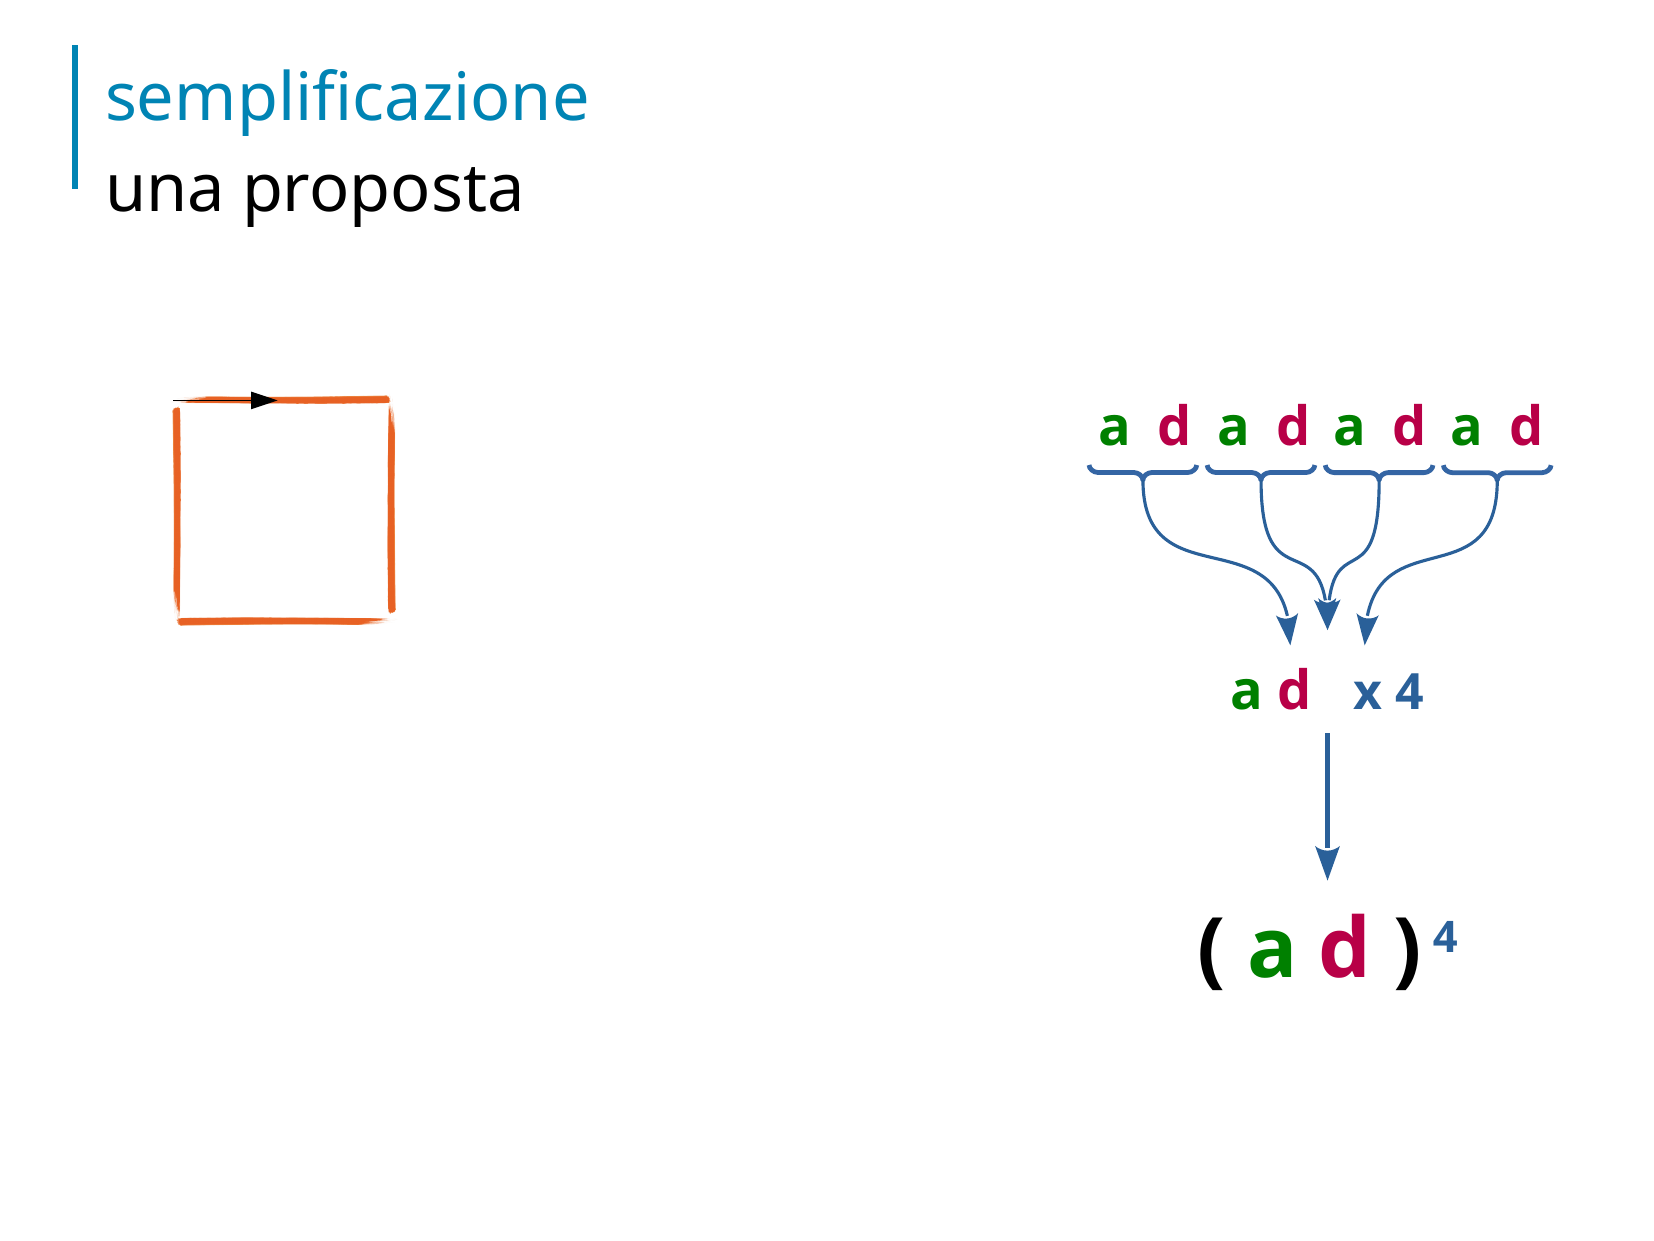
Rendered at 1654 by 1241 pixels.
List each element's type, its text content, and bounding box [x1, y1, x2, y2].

picture [172, 406, 398, 628]
text_box a [1447, 384, 1494, 471]
picture [265, 393, 396, 614]
text_box d [1388, 384, 1447, 473]
title semplificazione una proposta [105, 49, 1571, 200]
text_box d [1494, 384, 1565, 473]
text_box a d x 4 [1155, 644, 1501, 721]
text_box a [1318, 384, 1388, 473]
picture [170, 395, 251, 404]
text_box a [1202, 383, 1261, 472]
text_box d [1261, 383, 1332, 472]
text_box ( a d ) 4 [1155, 880, 1501, 989]
text_box a [1083, 383, 1142, 472]
text_box d [1142, 383, 1202, 472]
